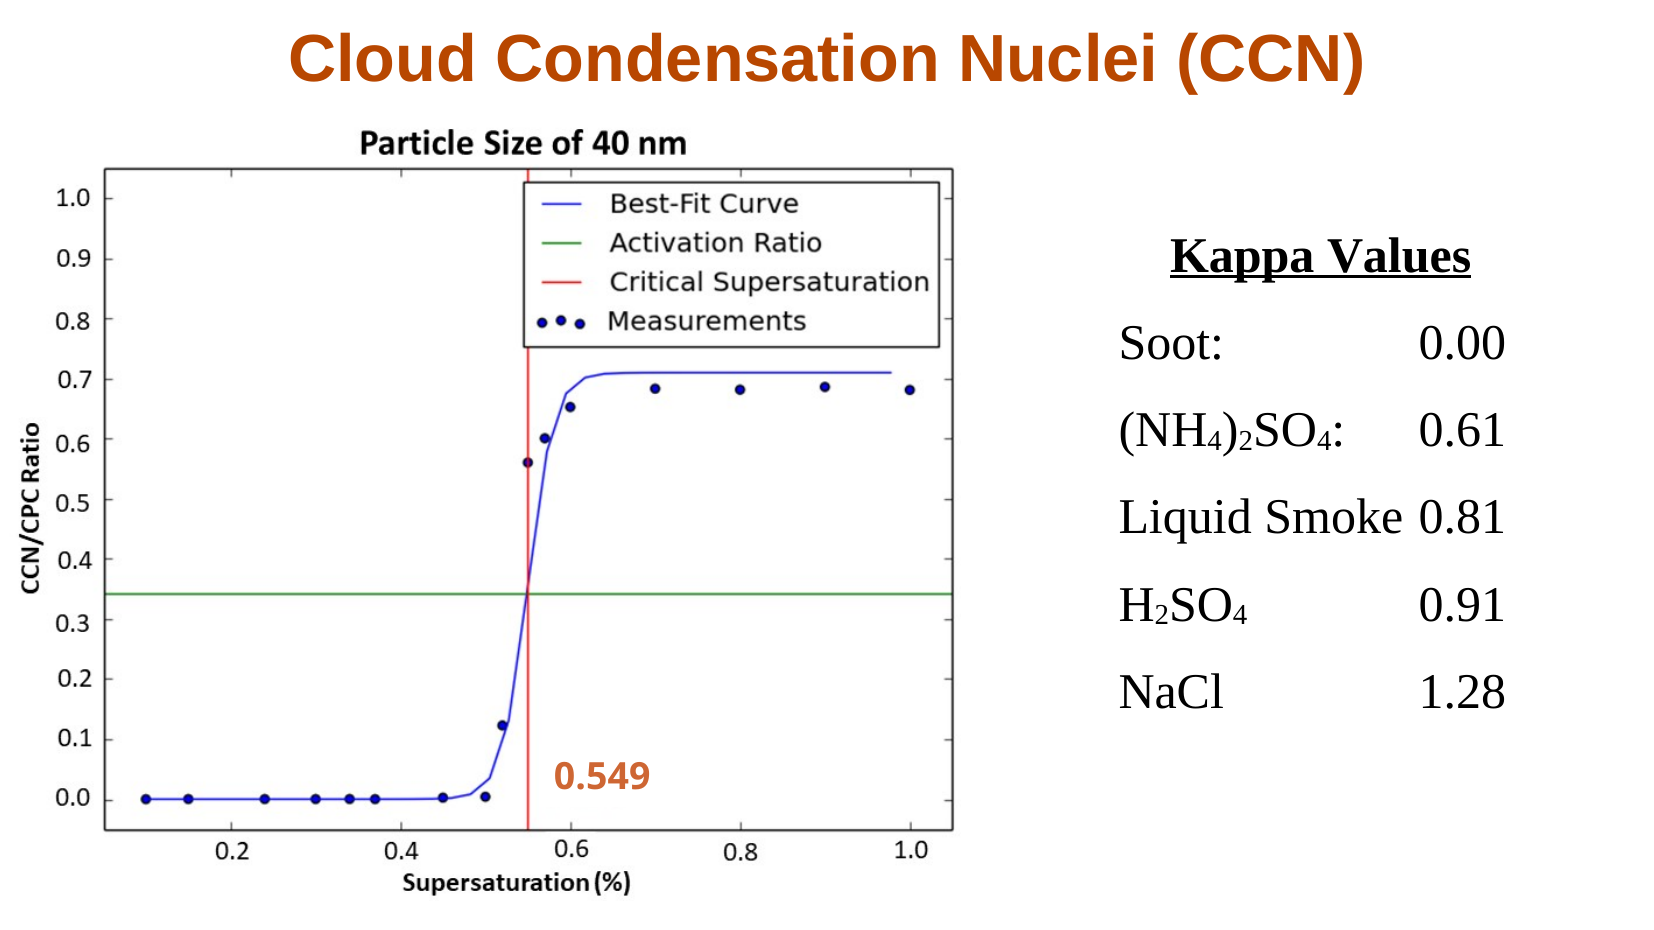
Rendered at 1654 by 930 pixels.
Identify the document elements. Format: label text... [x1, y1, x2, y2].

text_box Kappa Values Soot: 0.00 (NH4)2SO4: 0.61 Liquid Smoke 0.81 H2SO4 0.91 NaCl 1.28 [1103, 187, 1538, 726]
text_box Cloud Condensation Nuclei (CCN) [0, 1, 1277, 930]
text_box 0.549 [538, 744, 689, 807]
picture [7, 112, 967, 901]
